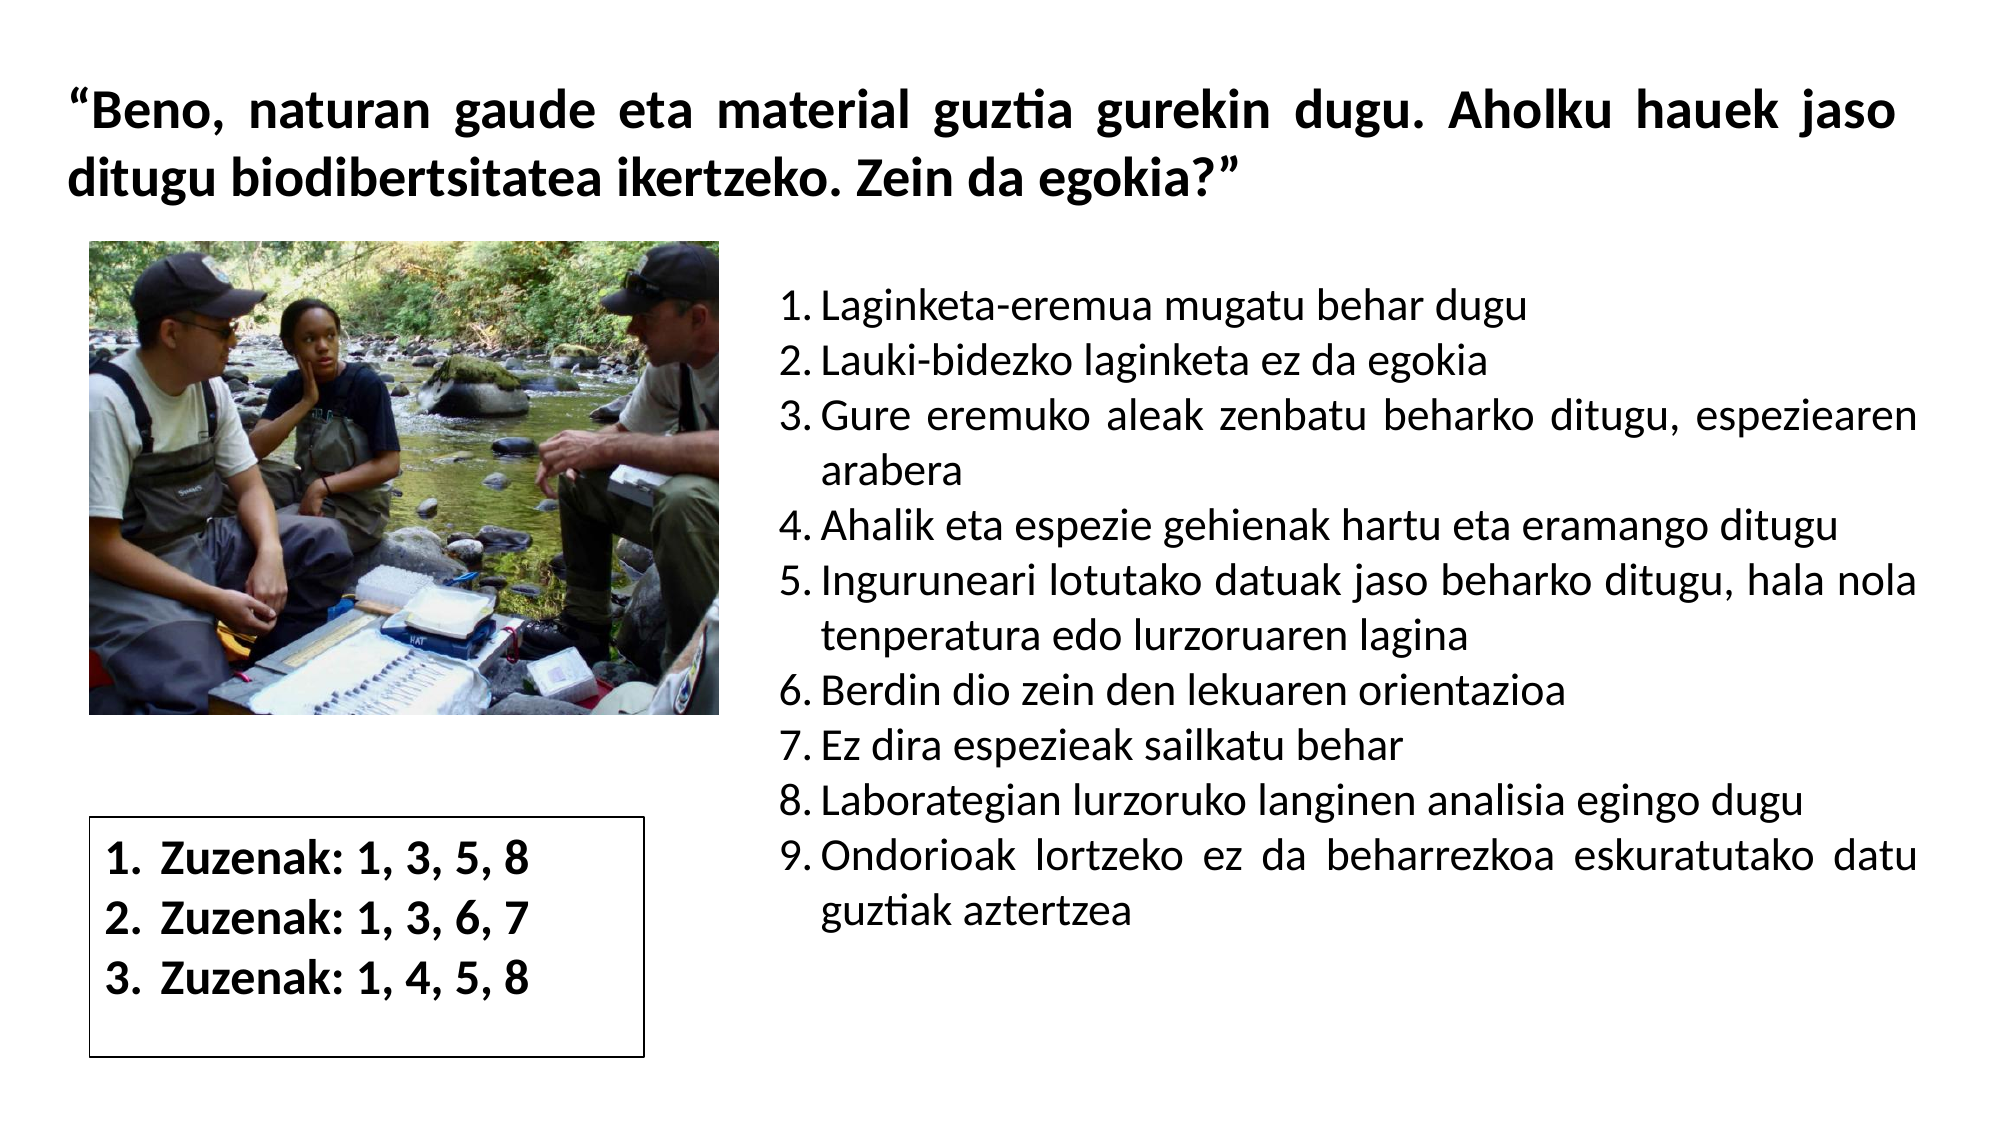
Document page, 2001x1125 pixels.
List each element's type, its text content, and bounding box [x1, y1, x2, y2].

picture [89, 241, 719, 715]
text_box “Beno, naturan gaude eta material guztia gurekin dugu. Aholku hauek jaso ditugu biodibertsitatea ikertzeko. Zein da egokia?” [52, 65, 1913, 216]
text_box Zuzenak: 1, 3, 5, 8 Zuzenak: 1, 3, 6, 7 Zuzenak: 1, 4, 5, 8 [89, 816, 644, 1057]
text_box Laginketa-eremua mugatu behar dugu Lauki-bidezko laginketa ez da egokia Gure eremuko aleak zenbatu beharko ditugu, espeziearen arabera Ahalik eta espezie gehienak hartu eta eramango ditugu Inguruneari lotutako datuak jaso beharko ditugu, hala nola tenperatura edo lurzoruaren lagina Berdin dio zein den lekuaren orientazioa Ez dira espezieak sailkatu behar Laborategian lurzoruko langinen analisia egingo dugu Ondorioak lortzeko ez da beharrezkoa eskuratutako datu guztiak aztertzea [763, 267, 1934, 943]
